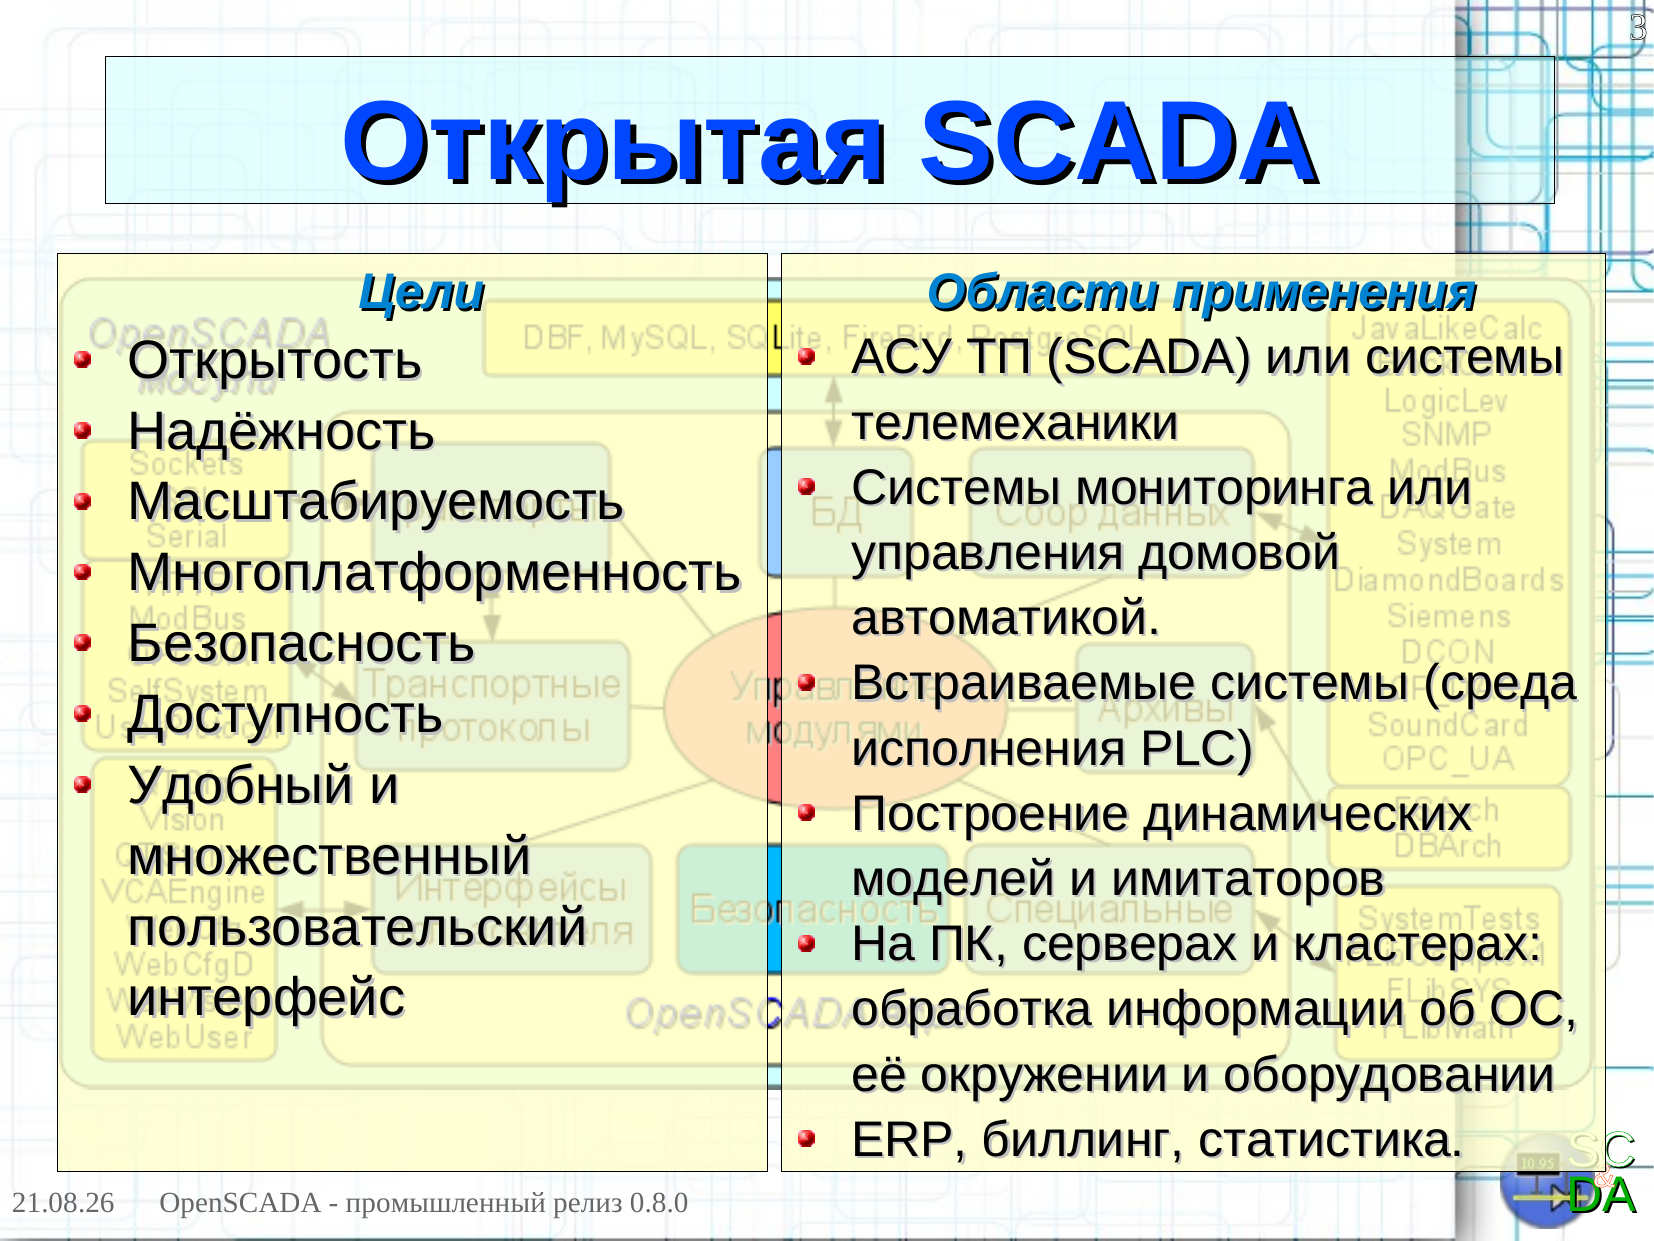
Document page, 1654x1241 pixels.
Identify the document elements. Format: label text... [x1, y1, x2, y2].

list Области применения АСУ ТП (SCADA) или системы телемеханики Системы мониторинга или управления домовой автоматикой. Встраиваемые системы (среда исполнения PLC) Построение динамических моделей и имитаторов На ПК, серверах и кластерах: обработка информации об ОС, её окружении и оборудовании ERP, биллинг, статистика. [781, 253, 1606, 1172]
title Открытая SCADA [105, 67, 1555, 193]
picture [0, 0, 1654, 1241]
list Цели Открытость Надёжность Масштабируемость Многоплатформенность Безопасность Доступность Удобный и множественный пользовательский интерфейс [57, 253, 768, 1172]
